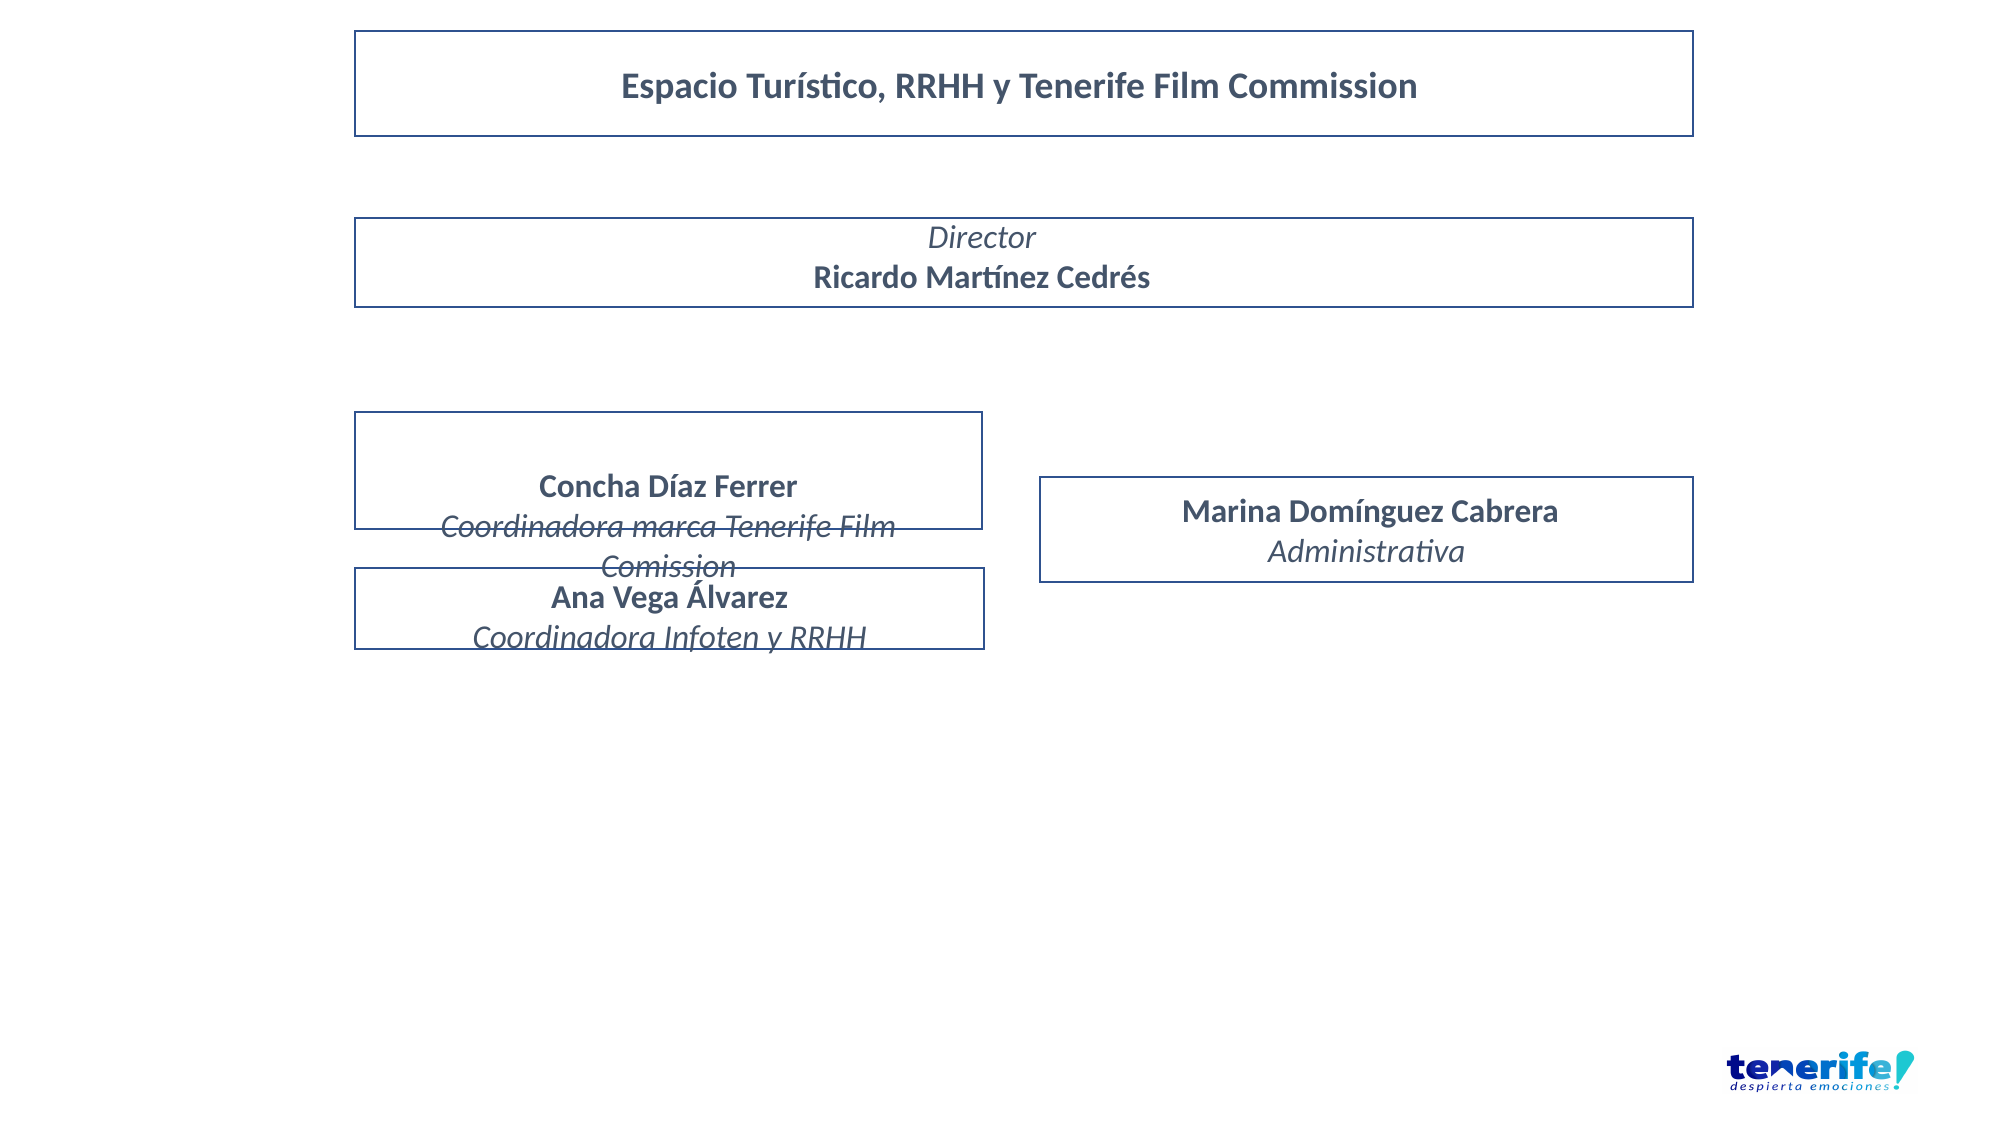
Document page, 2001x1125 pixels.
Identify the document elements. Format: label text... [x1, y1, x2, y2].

text_box Concha Díaz Ferrer Coordinadora marca Tenerife Film Comission [355, 412, 982, 529]
text_box Espacio Turístico, RRHH y Tenerife Film Commission [355, 31, 1693, 136]
text_box Director Ricardo Martínez Cedrés [646, 207, 1319, 302]
picture [1722, 1047, 1918, 1094]
text_box Marina Domínguez Cabrera Administrativa [1040, 477, 1693, 582]
text_box Ana Vega Álvarez Coordinadora Infoten y RRHH [355, 568, 984, 649]
